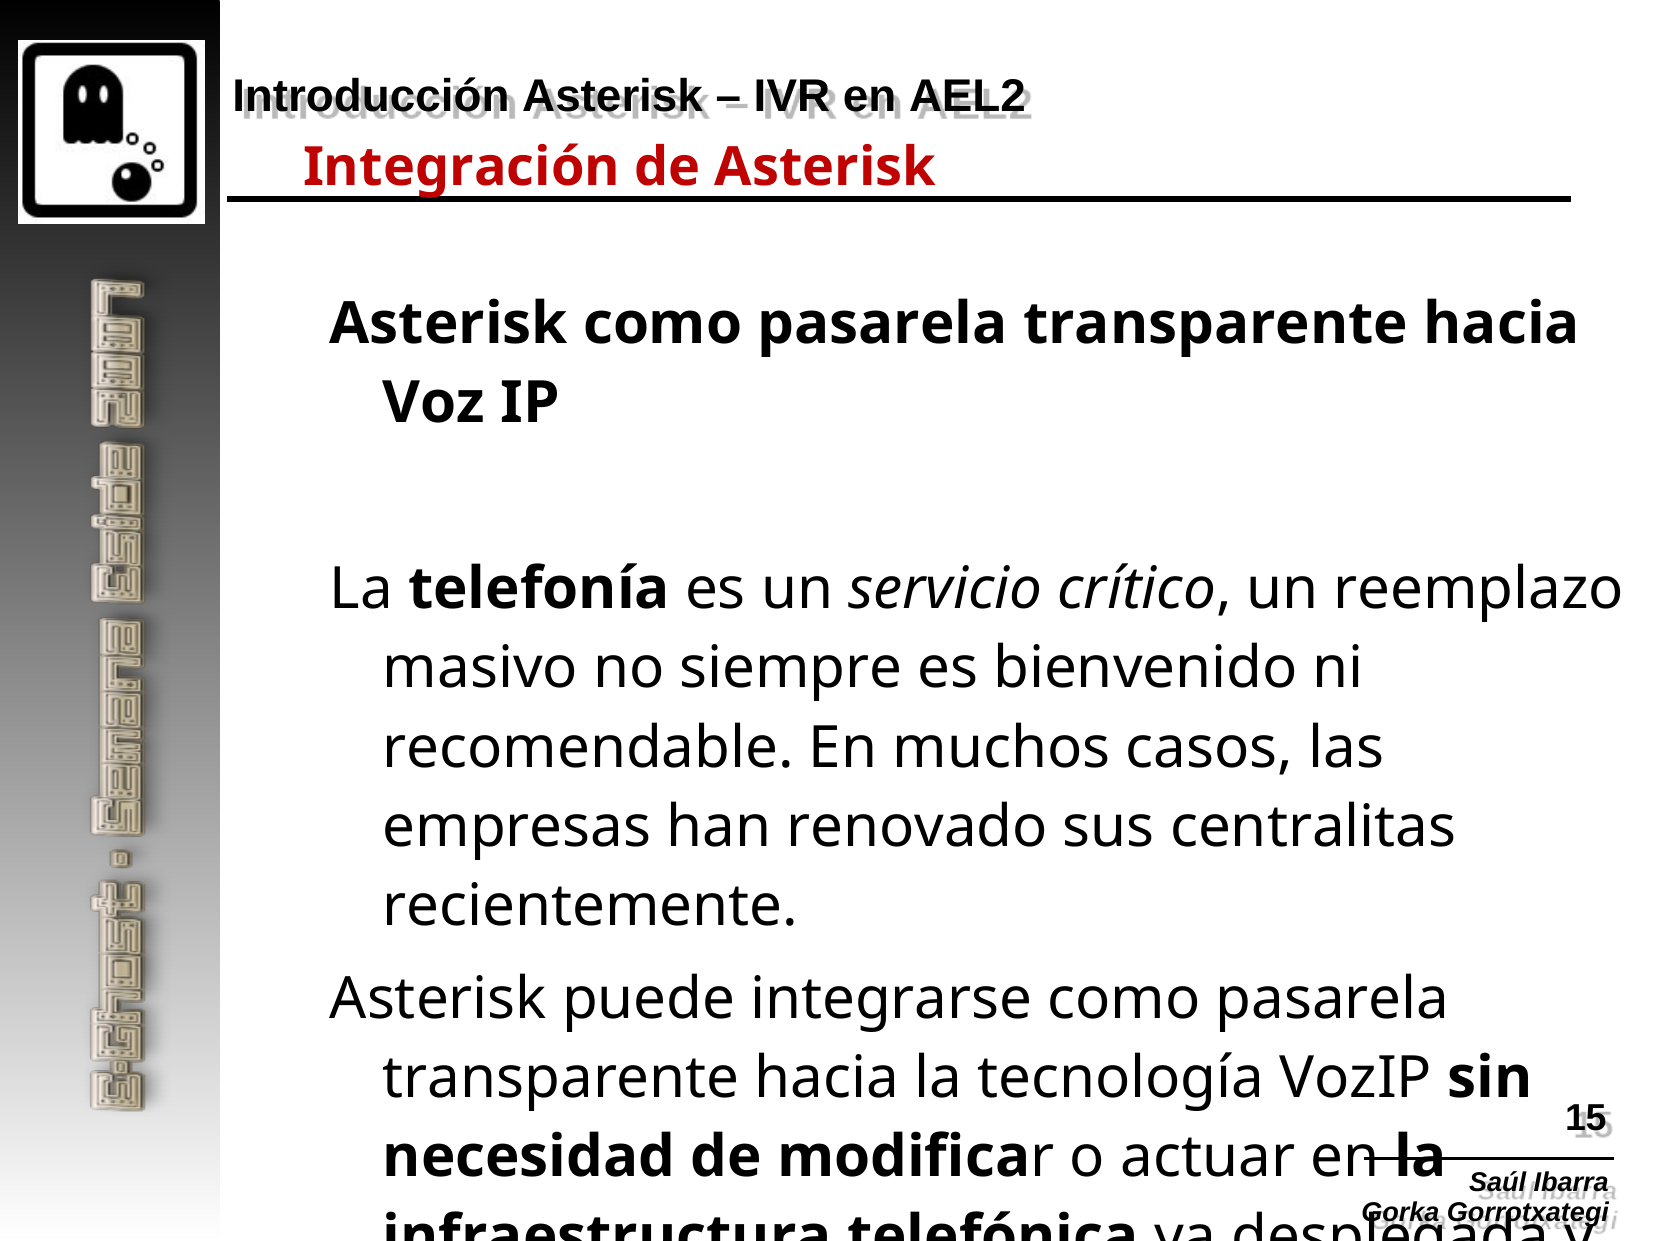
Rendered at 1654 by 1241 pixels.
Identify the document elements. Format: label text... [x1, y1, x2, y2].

picture [51, 250, 180, 1122]
picture [18, 40, 205, 224]
list Asterisk como pasarela transparente hacia Voz IP La telefonía es un servicio crítico, un reemplazo masivo no siempre es bienvenido ni recomendable. En muchos casos, las empresas han renovado sus centralitas recientemente. Asterisk puede integrarse como pasarela transparente hacia la tecnología VozIP sin necesidad de modificar o actuar en la infraestructura telefónica ya desplegada y en producción. [312, 281, 1625, 1241]
title Integración de Asterisk [303, 125, 1624, 204]
